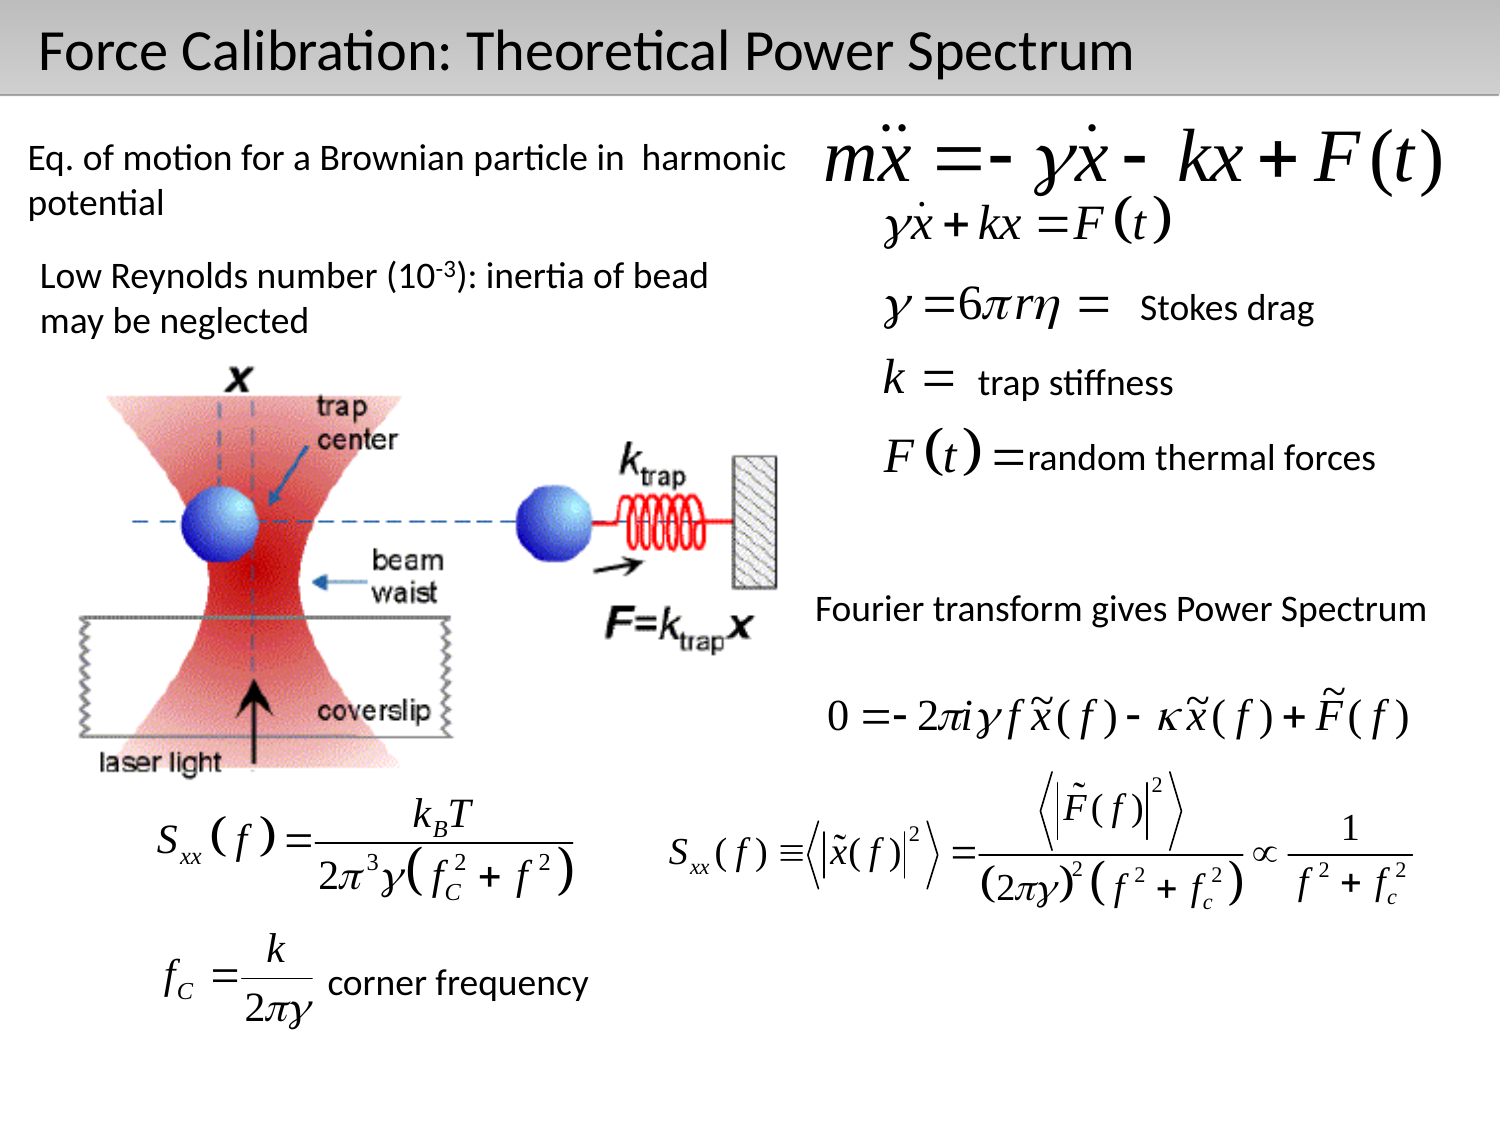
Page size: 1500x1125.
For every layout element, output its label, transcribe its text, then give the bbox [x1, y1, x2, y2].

title Force Calibration: Theoretical Power Spectrum [23, 0, 1477, 94]
chart [150, 787, 581, 1038]
text_box corner frequency [313, 950, 604, 1010]
chart [825, 687, 1413, 746]
picture [24, 362, 827, 800]
text_box Stokes drag [1125, 275, 1330, 335]
text_box Low Reynolds number (10-3): inertia of bead may be neglected [25, 244, 775, 349]
text_box trap stiffness [937, 350, 1189, 410]
chart [662, 762, 1420, 926]
text_box Eq. of motion for a Brownian particle in harmonic potential [13, 125, 850, 230]
chart [812, 112, 1460, 500]
text_box random thermal forces [1013, 425, 1392, 485]
text_box Fourier transform gives Power Spectrum [800, 577, 1443, 637]
